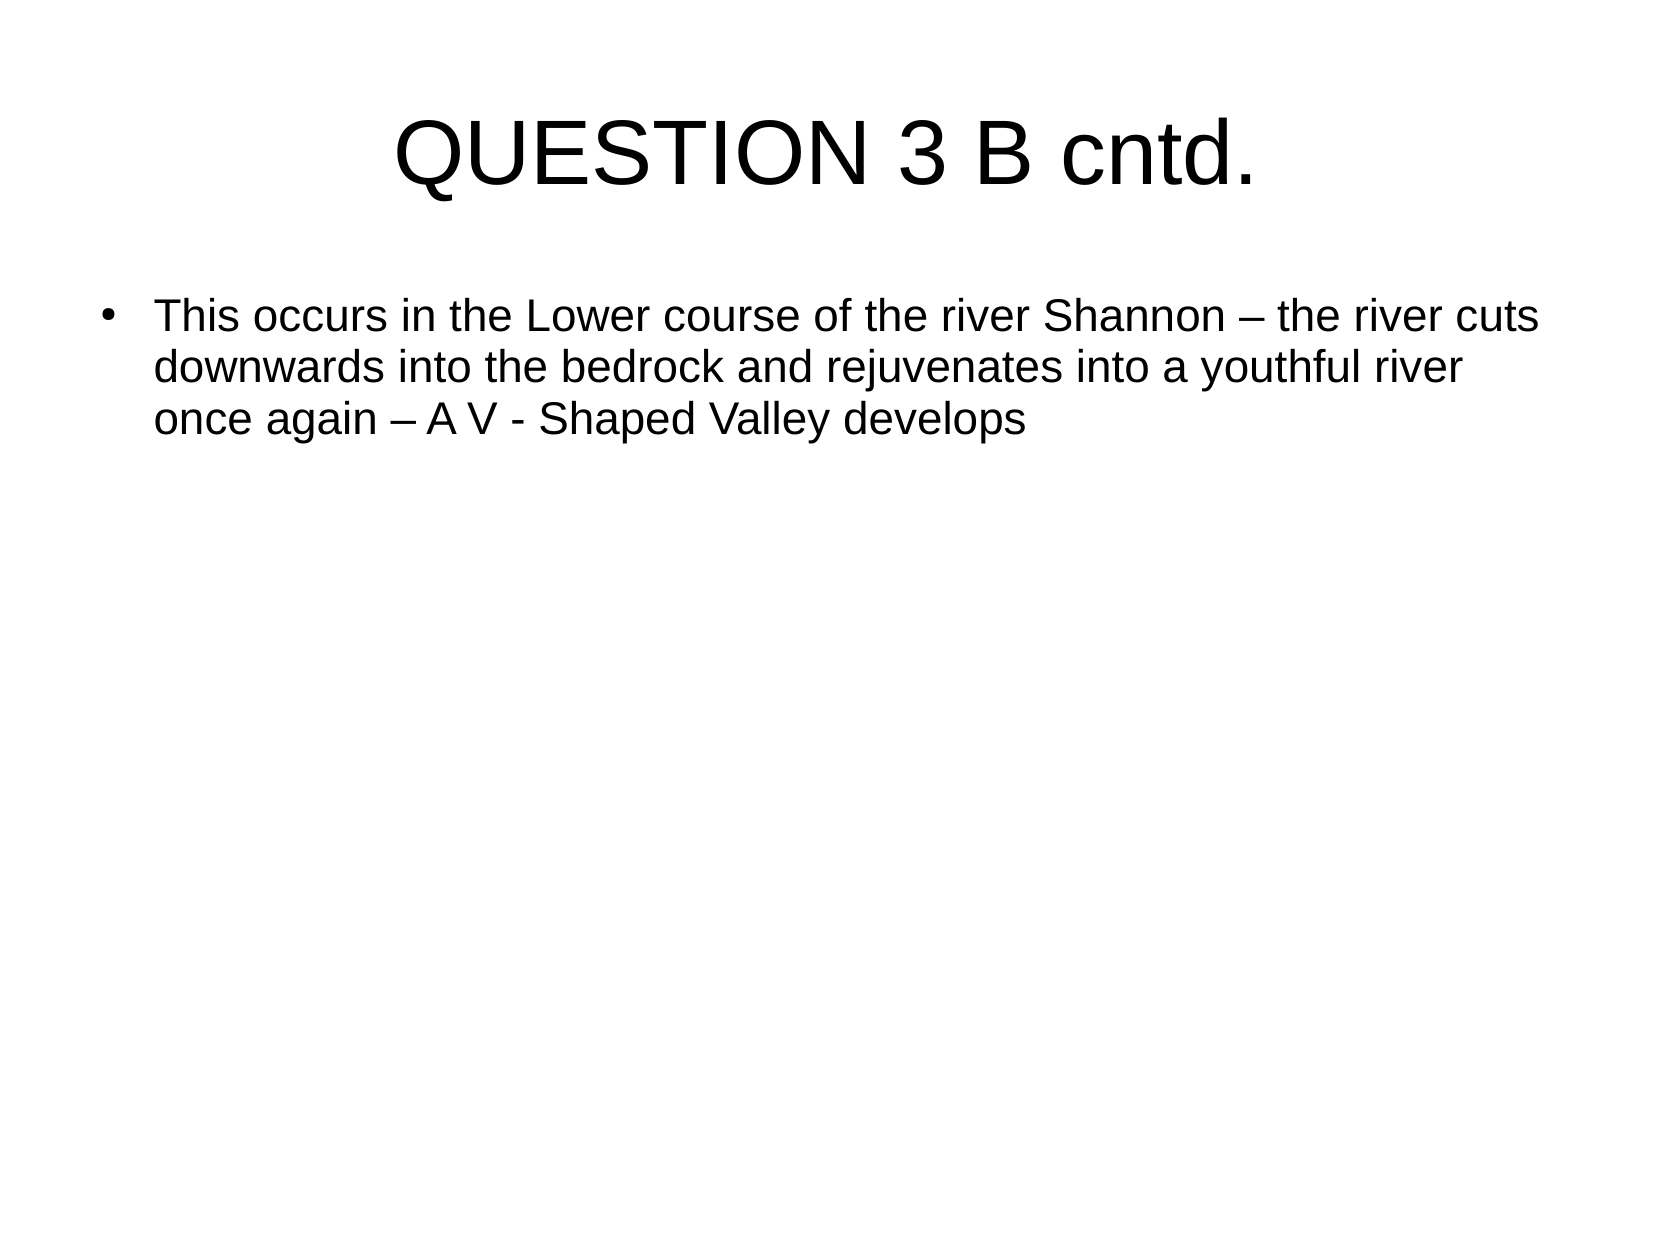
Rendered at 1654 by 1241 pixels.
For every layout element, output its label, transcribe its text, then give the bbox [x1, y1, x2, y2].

list This occurs in the Lower course of the river Shannon – the river cuts downwards into the bedrock and rejuvenates into a youthful river once again – A V - Shaped Valley develops [82, 290, 1571, 1094]
title QUESTION 3 B cntd. [82, 56, 1571, 250]
